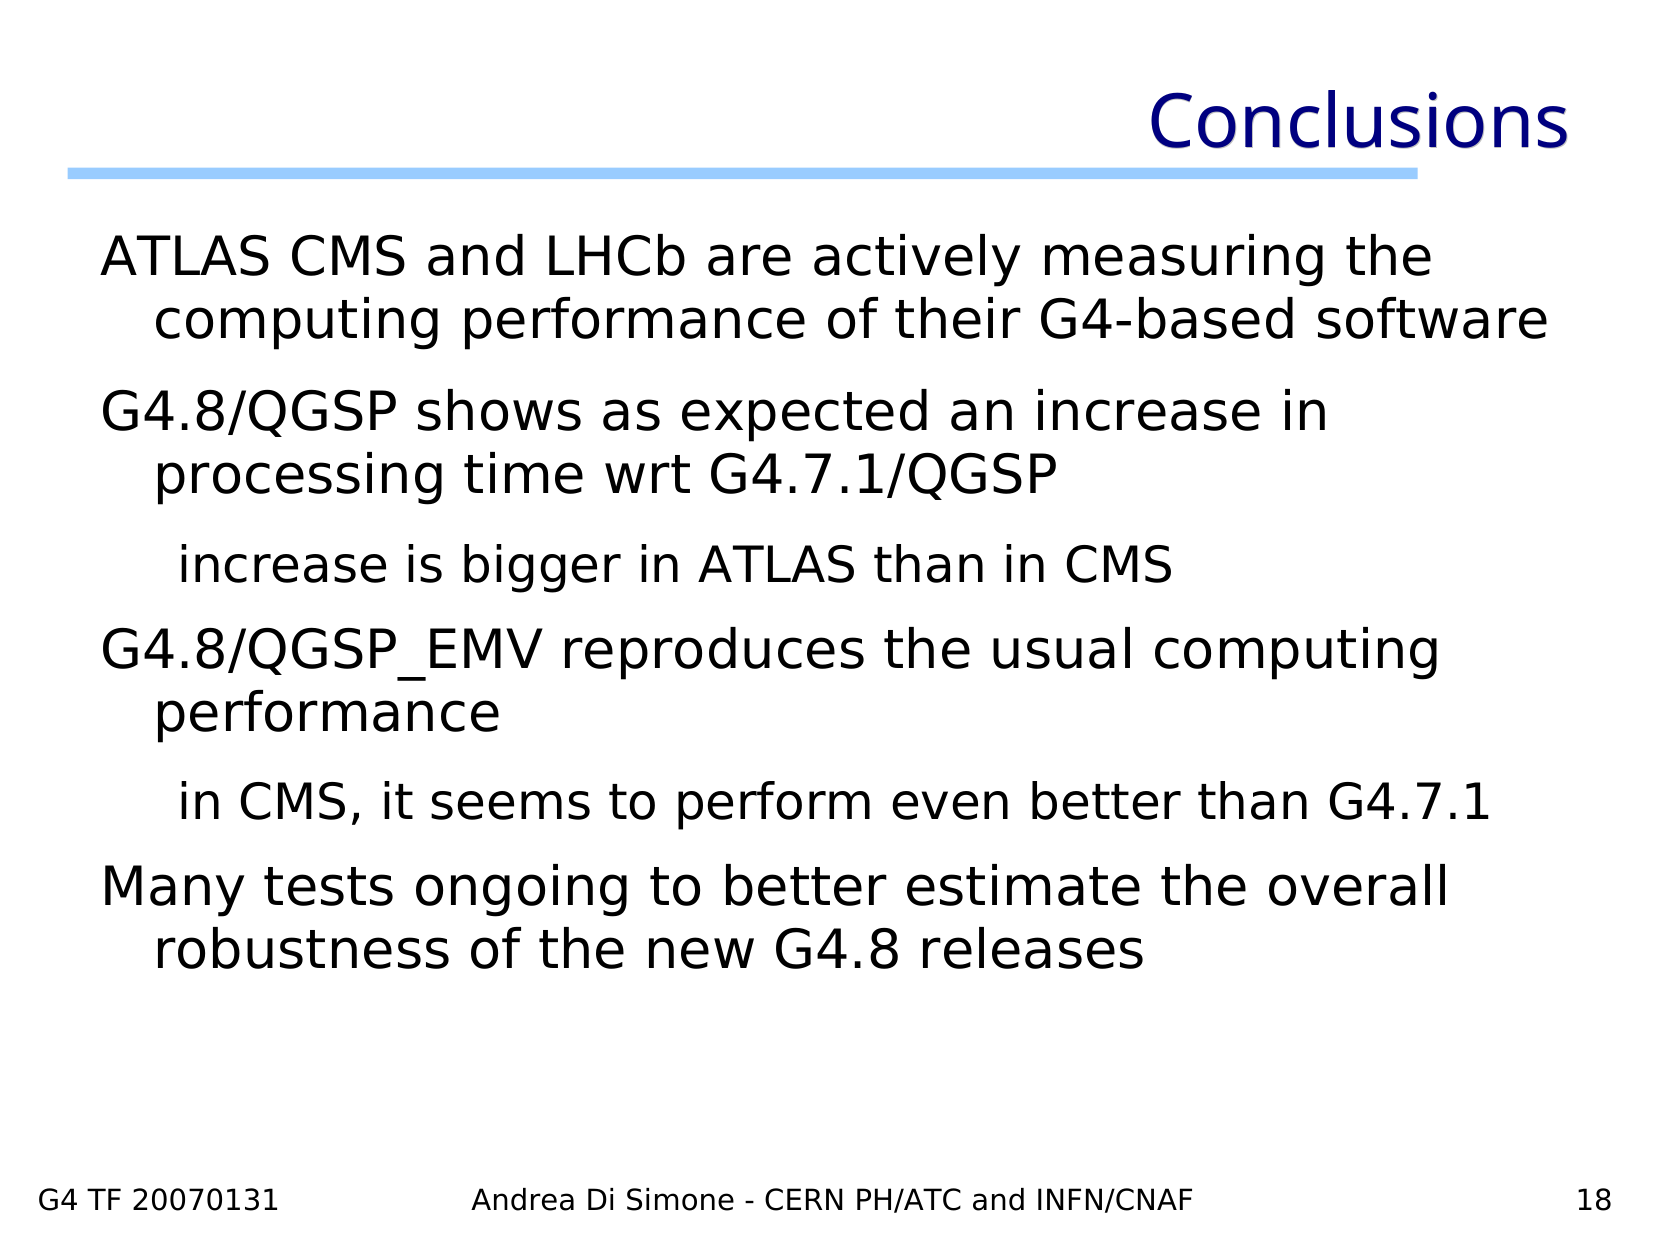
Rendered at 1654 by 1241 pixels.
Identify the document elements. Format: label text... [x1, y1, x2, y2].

title Conclusions [82, 49, 1571, 188]
list ATLAS CMS and LHCb are actively measuring the computing performance of their G4-based software G4.8/QGSP shows as expected an increase in processing time wrt G4.7.1/QGSP increase is bigger in ATLAS than in CMS G4.8/QGSP_EMV reproduces the usual computing performance in CMS, it seems to perform even better than G4.7.1 Many tests ongoing to better estimate the overall robustness of the new G4.8 releases [82, 225, 1571, 1109]
